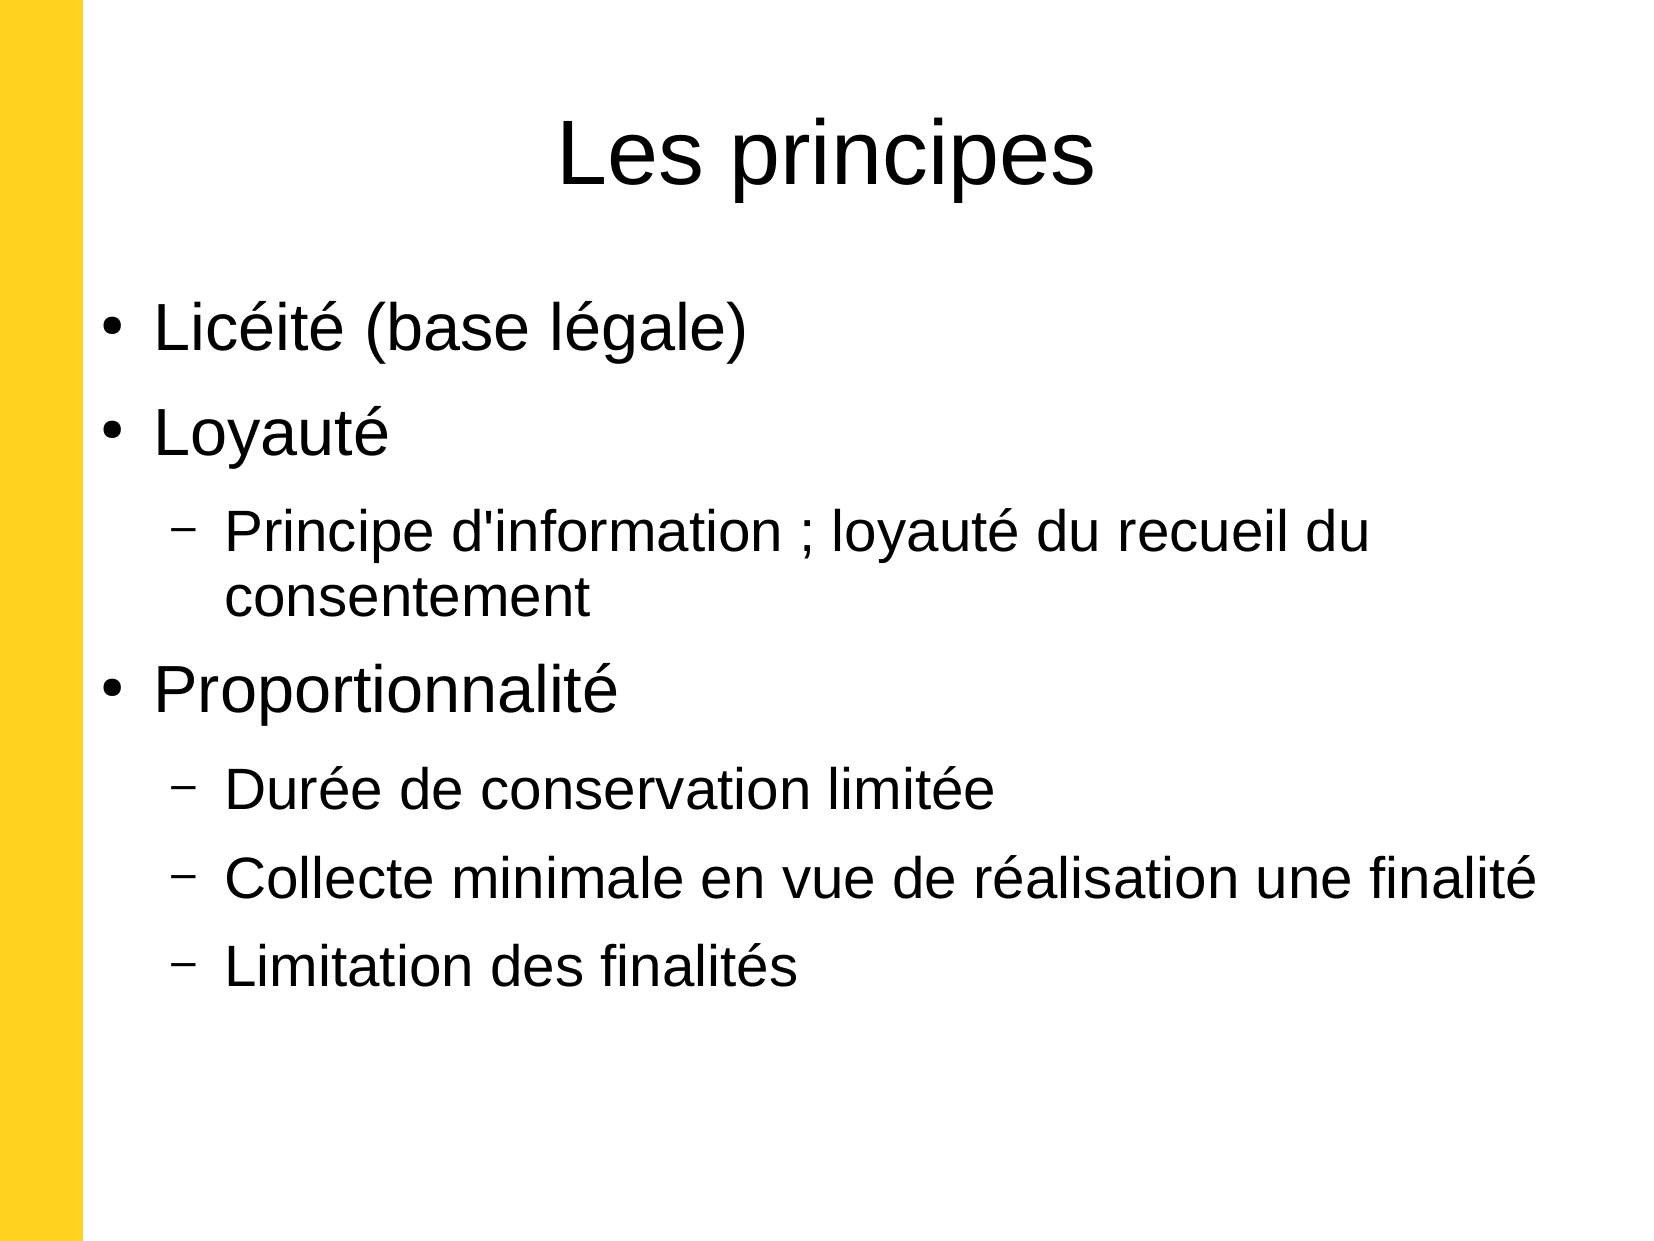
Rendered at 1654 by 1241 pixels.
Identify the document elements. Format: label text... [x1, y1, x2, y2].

title Les principes [83, 49, 1571, 257]
text_box [0, 0, 83, 1241]
list Licéité (base légale) Loyauté Principe d'information ; loyauté du recueil du consentement Proportionnalité Durée de conservation limitée Collecte minimale en vue de réalisation une finalité Limitation des finalités [83, 290, 1571, 1010]
